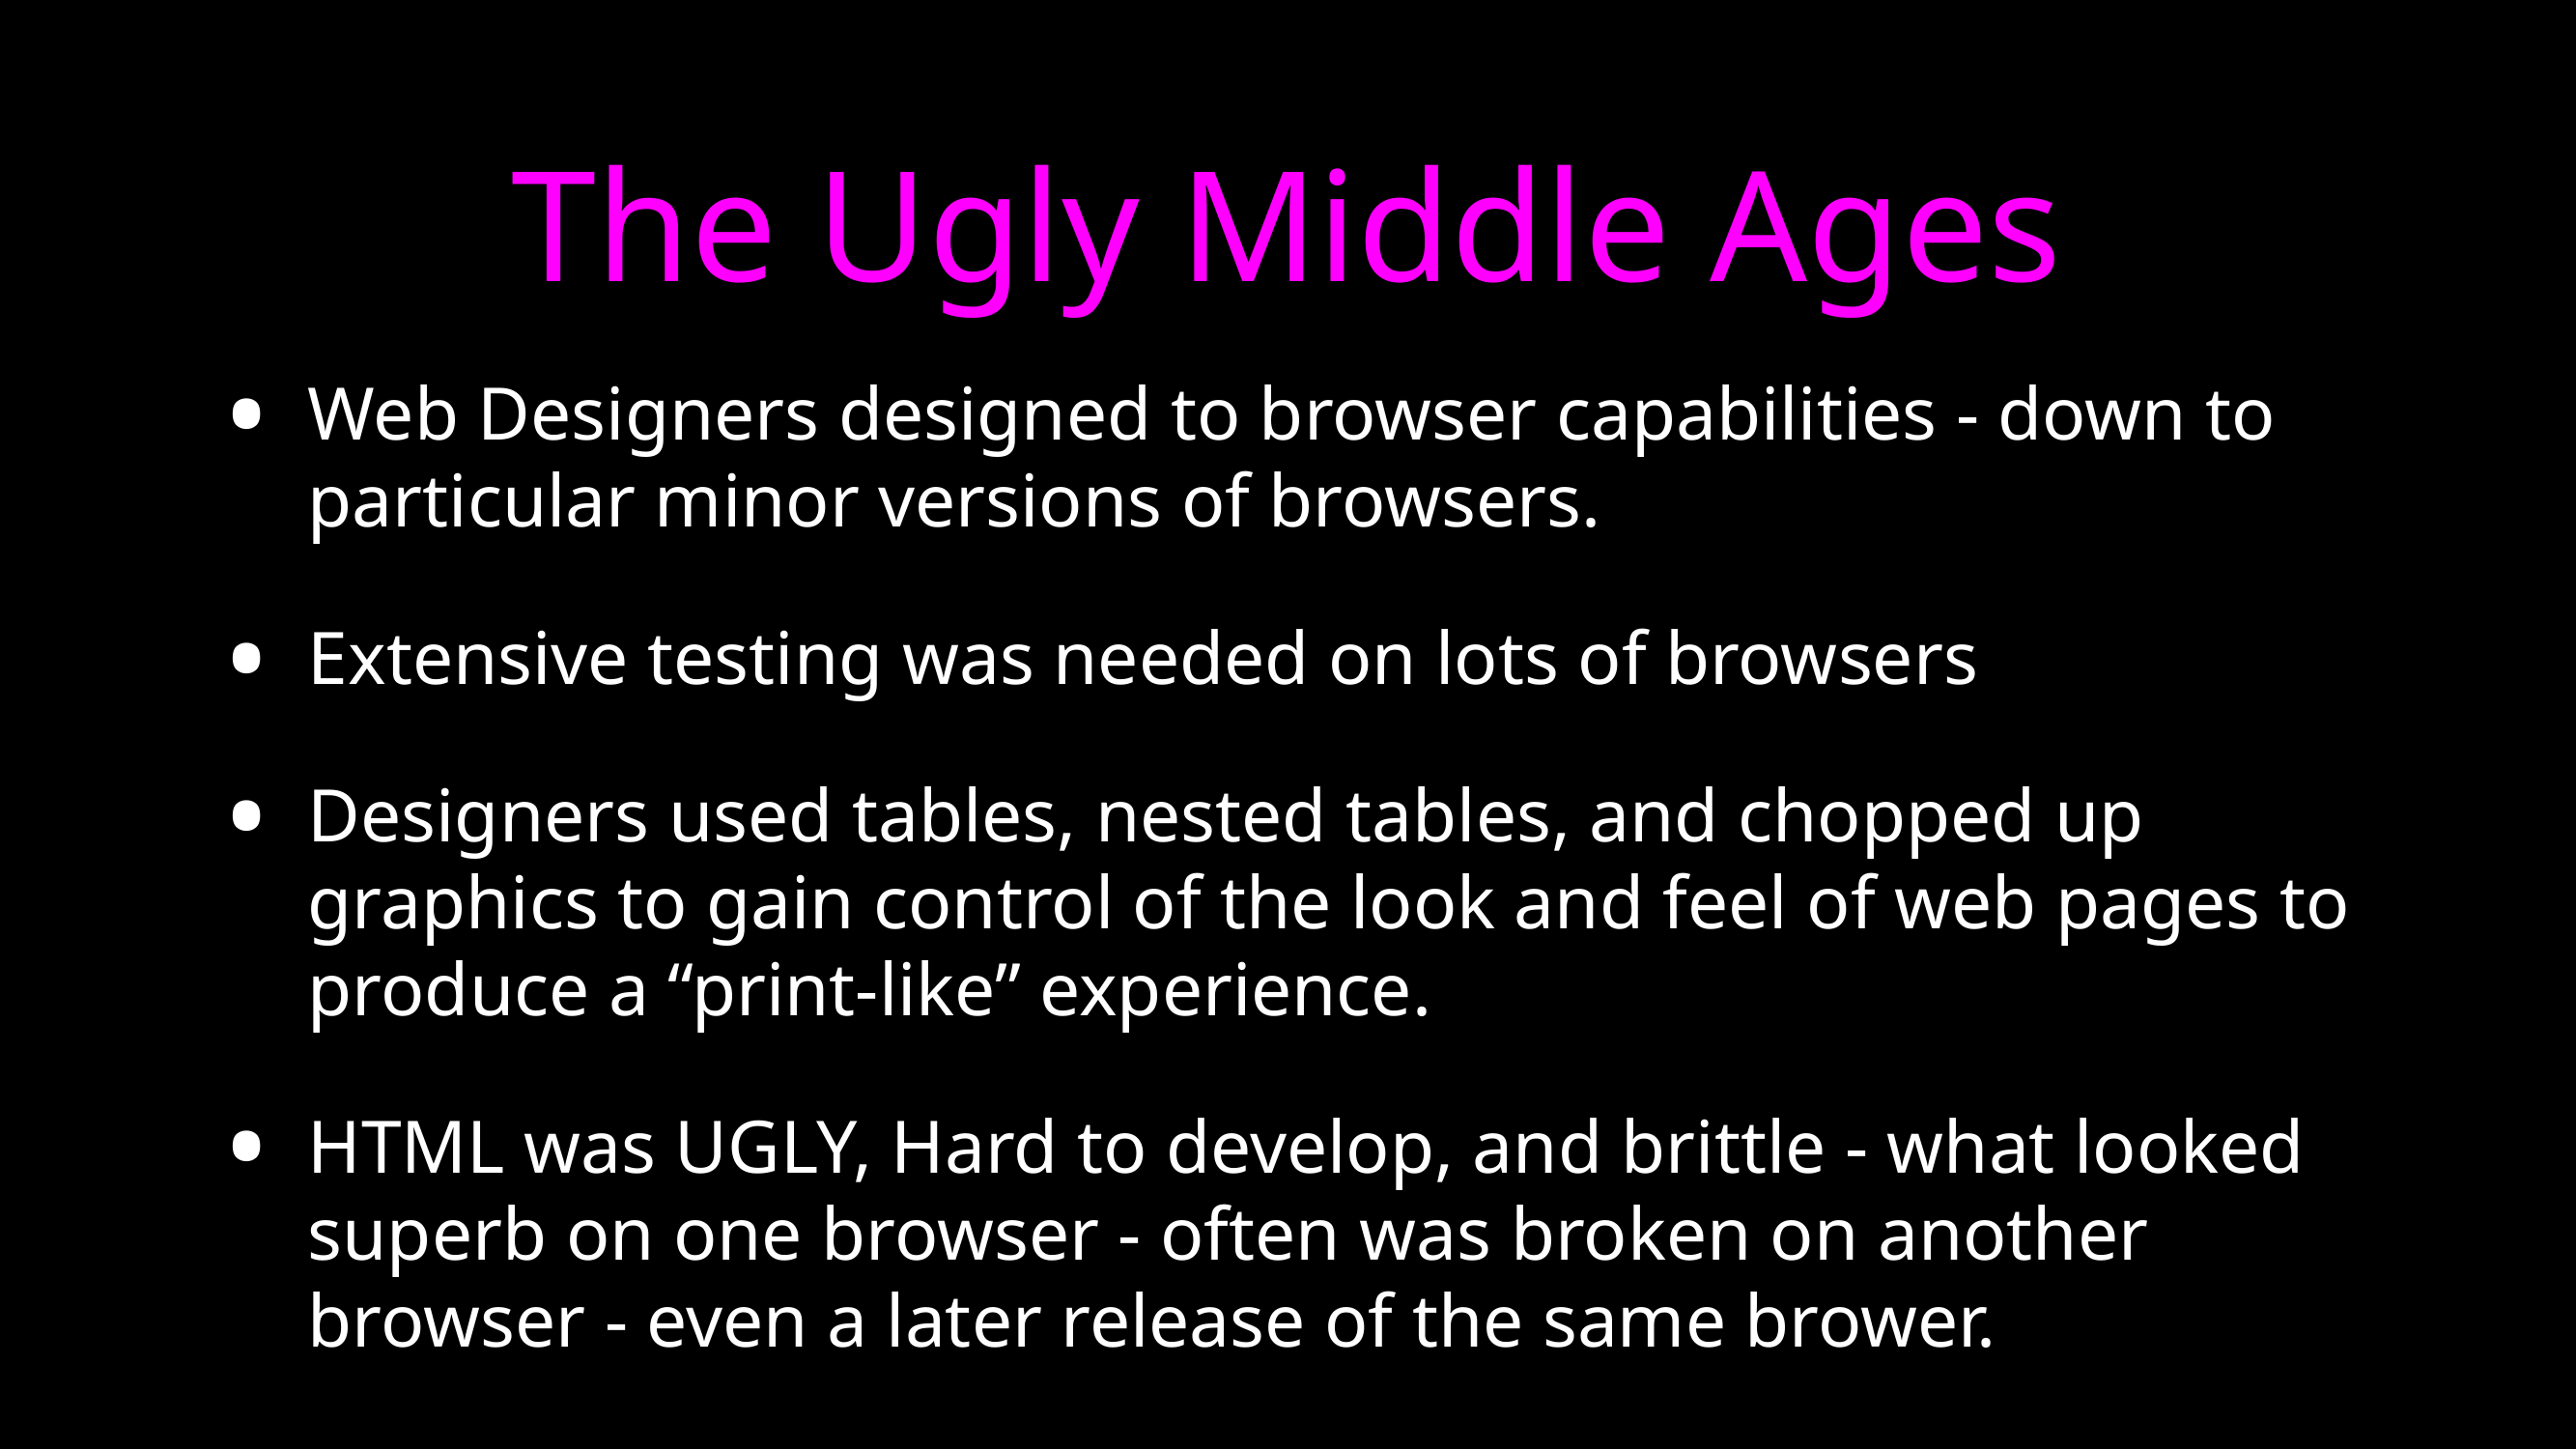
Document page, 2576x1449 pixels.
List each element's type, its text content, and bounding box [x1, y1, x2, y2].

list Web Designers designed to browser capabilities - down to particular minor versions of browsers. Extensive testing was needed on lots of browsers Designers used tables, nested tables, and chopped up graphics to gain control of the look and feel of web pages to produce a “print-like” experience. HTML was UGLY, Hard to develop, and brittle - what looked superb on one browser - often was broken on another browser - even a later release of the same brower. [183, 361, 2392, 1368]
title The Ugly Middle Ages [183, 38, 2392, 361]
